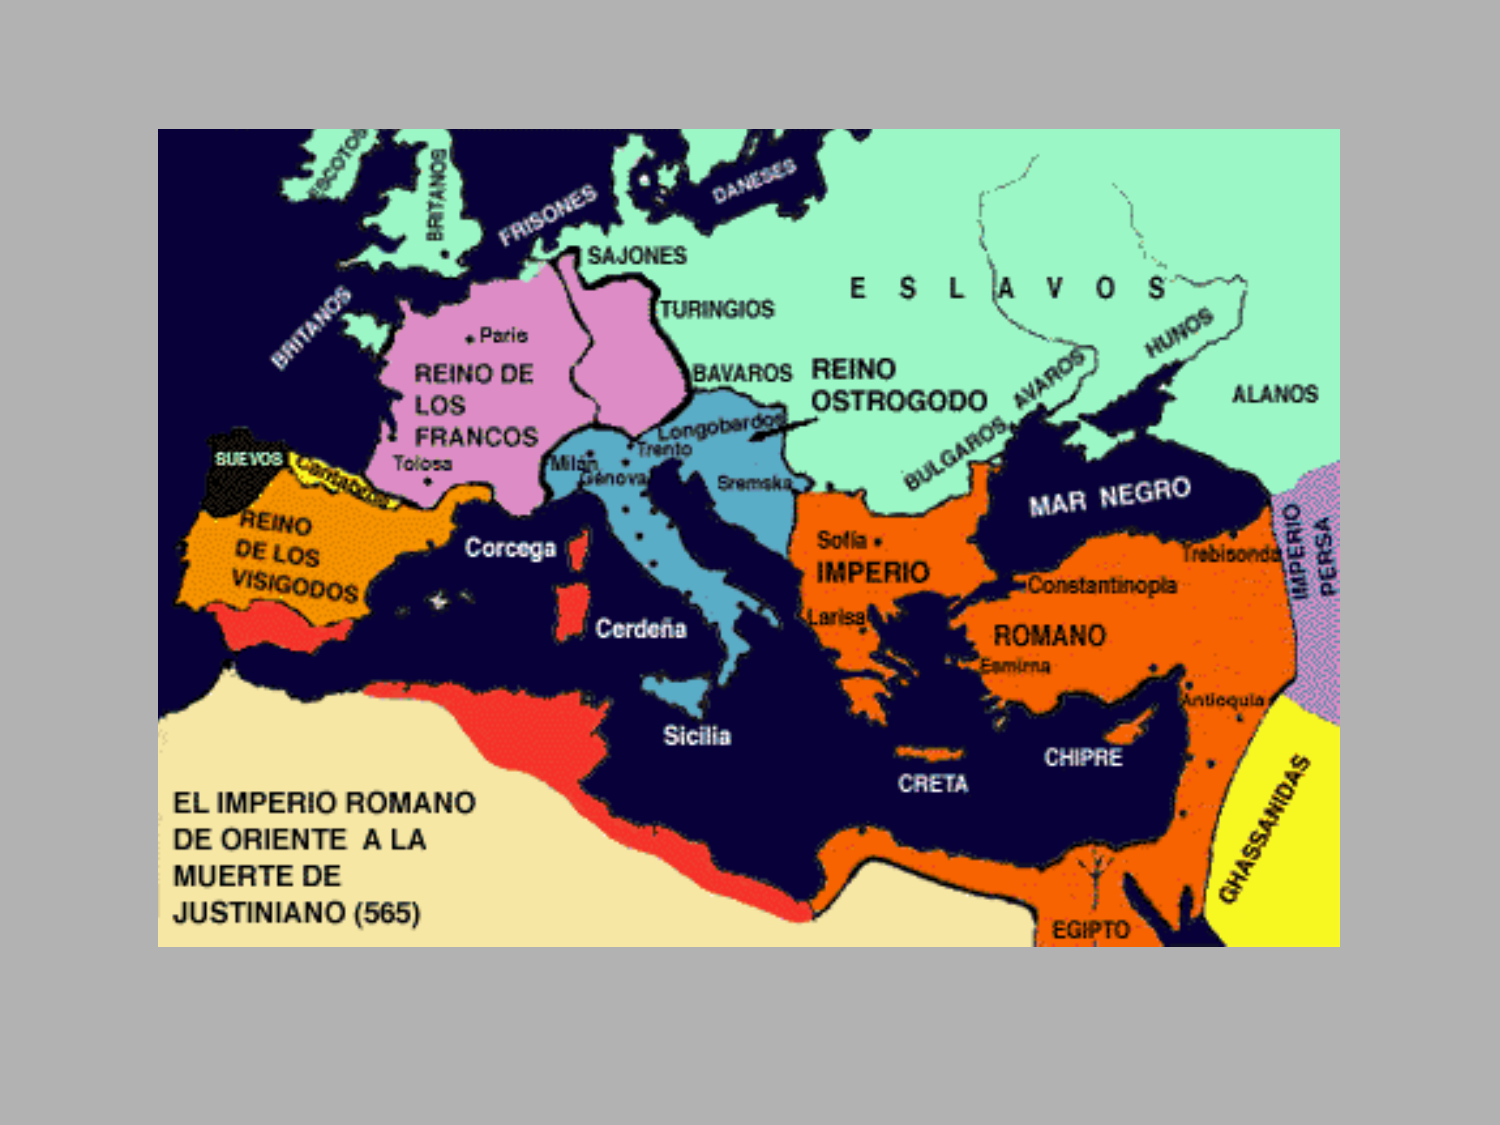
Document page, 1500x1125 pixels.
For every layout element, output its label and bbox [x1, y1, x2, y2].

picture [158, 129, 1340, 947]
